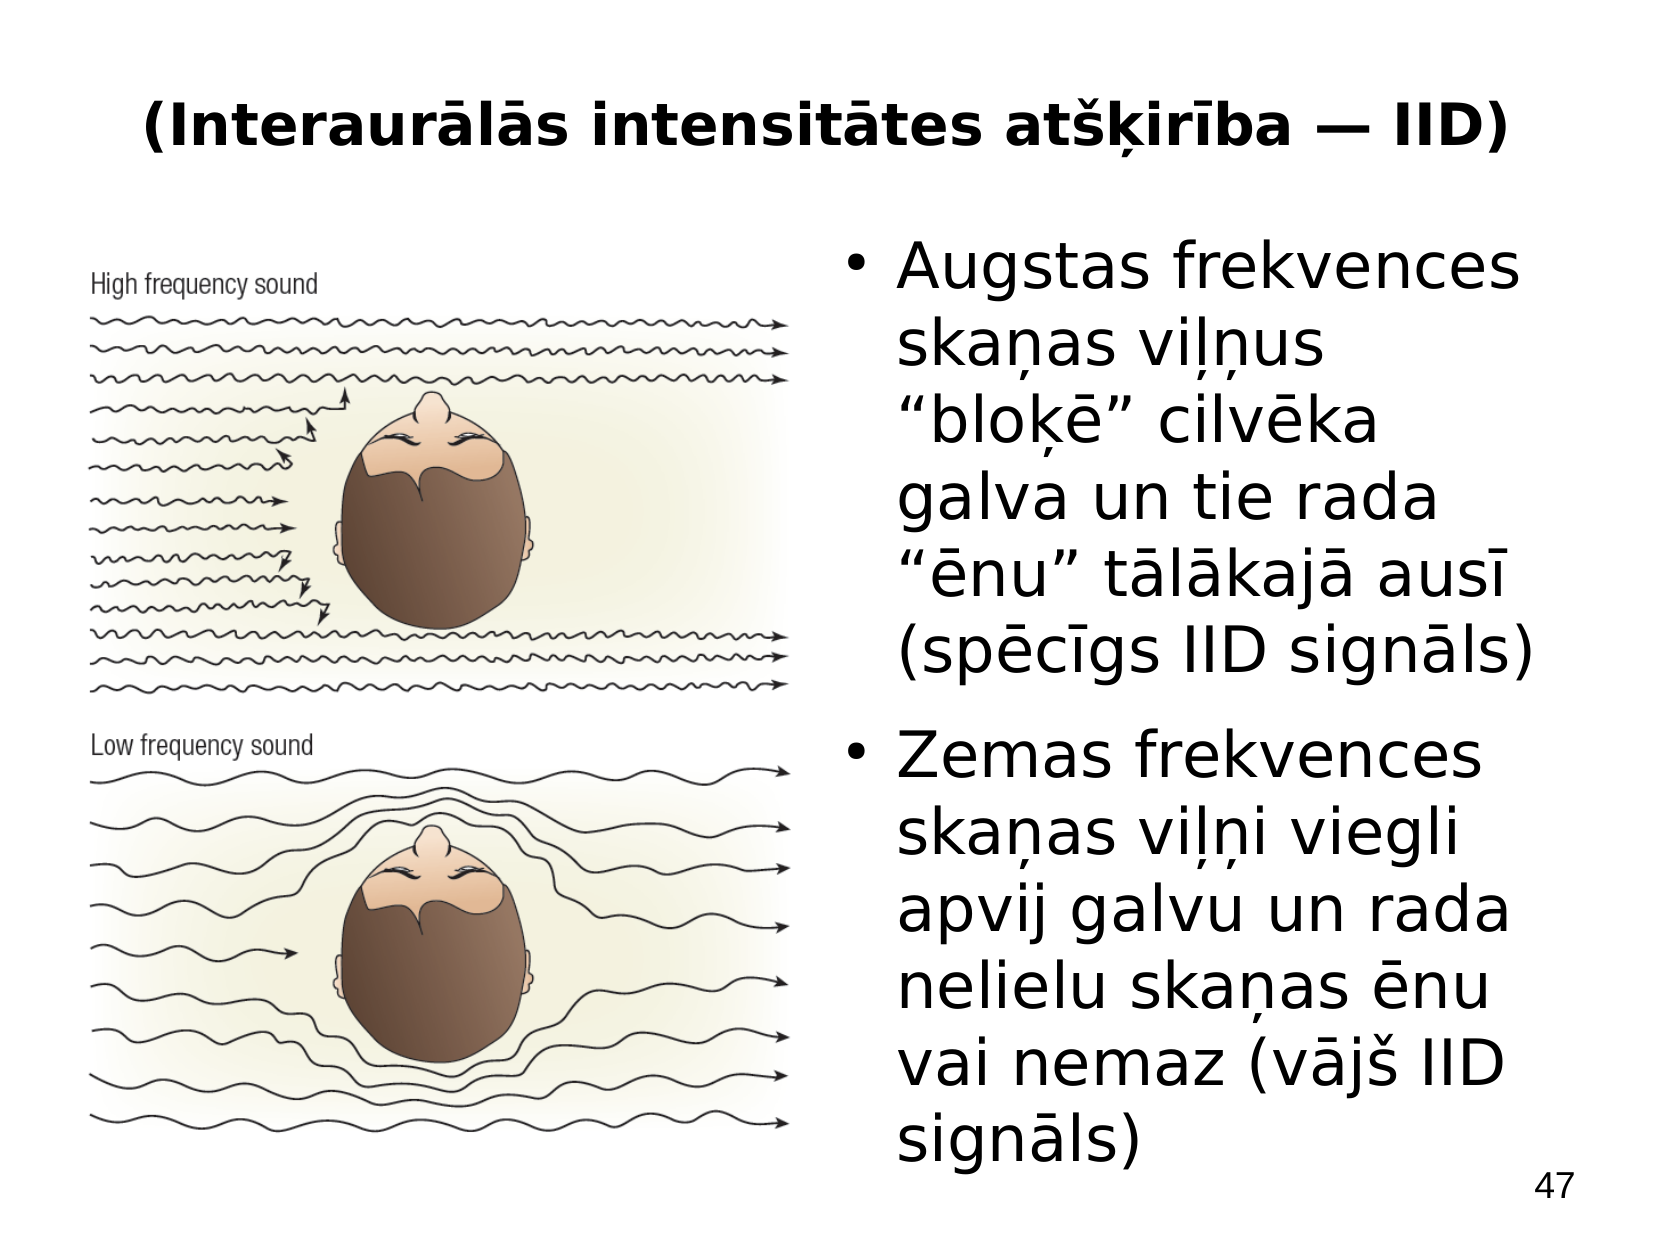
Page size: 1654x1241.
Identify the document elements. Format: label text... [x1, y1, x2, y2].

list Augstas frekvences skaņas viļņus “bloķē” cilvēka galva un tie rada “ēnu” tālākajā ausī (spēcīgs IID signāls) Zemas frekvences skaņas viļņi viegli apvij galvu un rada nelielu skaņas ēnu vai nemaz (vājš IID signāls) [828, 225, 1539, 1186]
title (Interaurālās intensitātes atšķirība — IID) [82, 49, 1571, 196]
picture [82, 270, 793, 1140]
